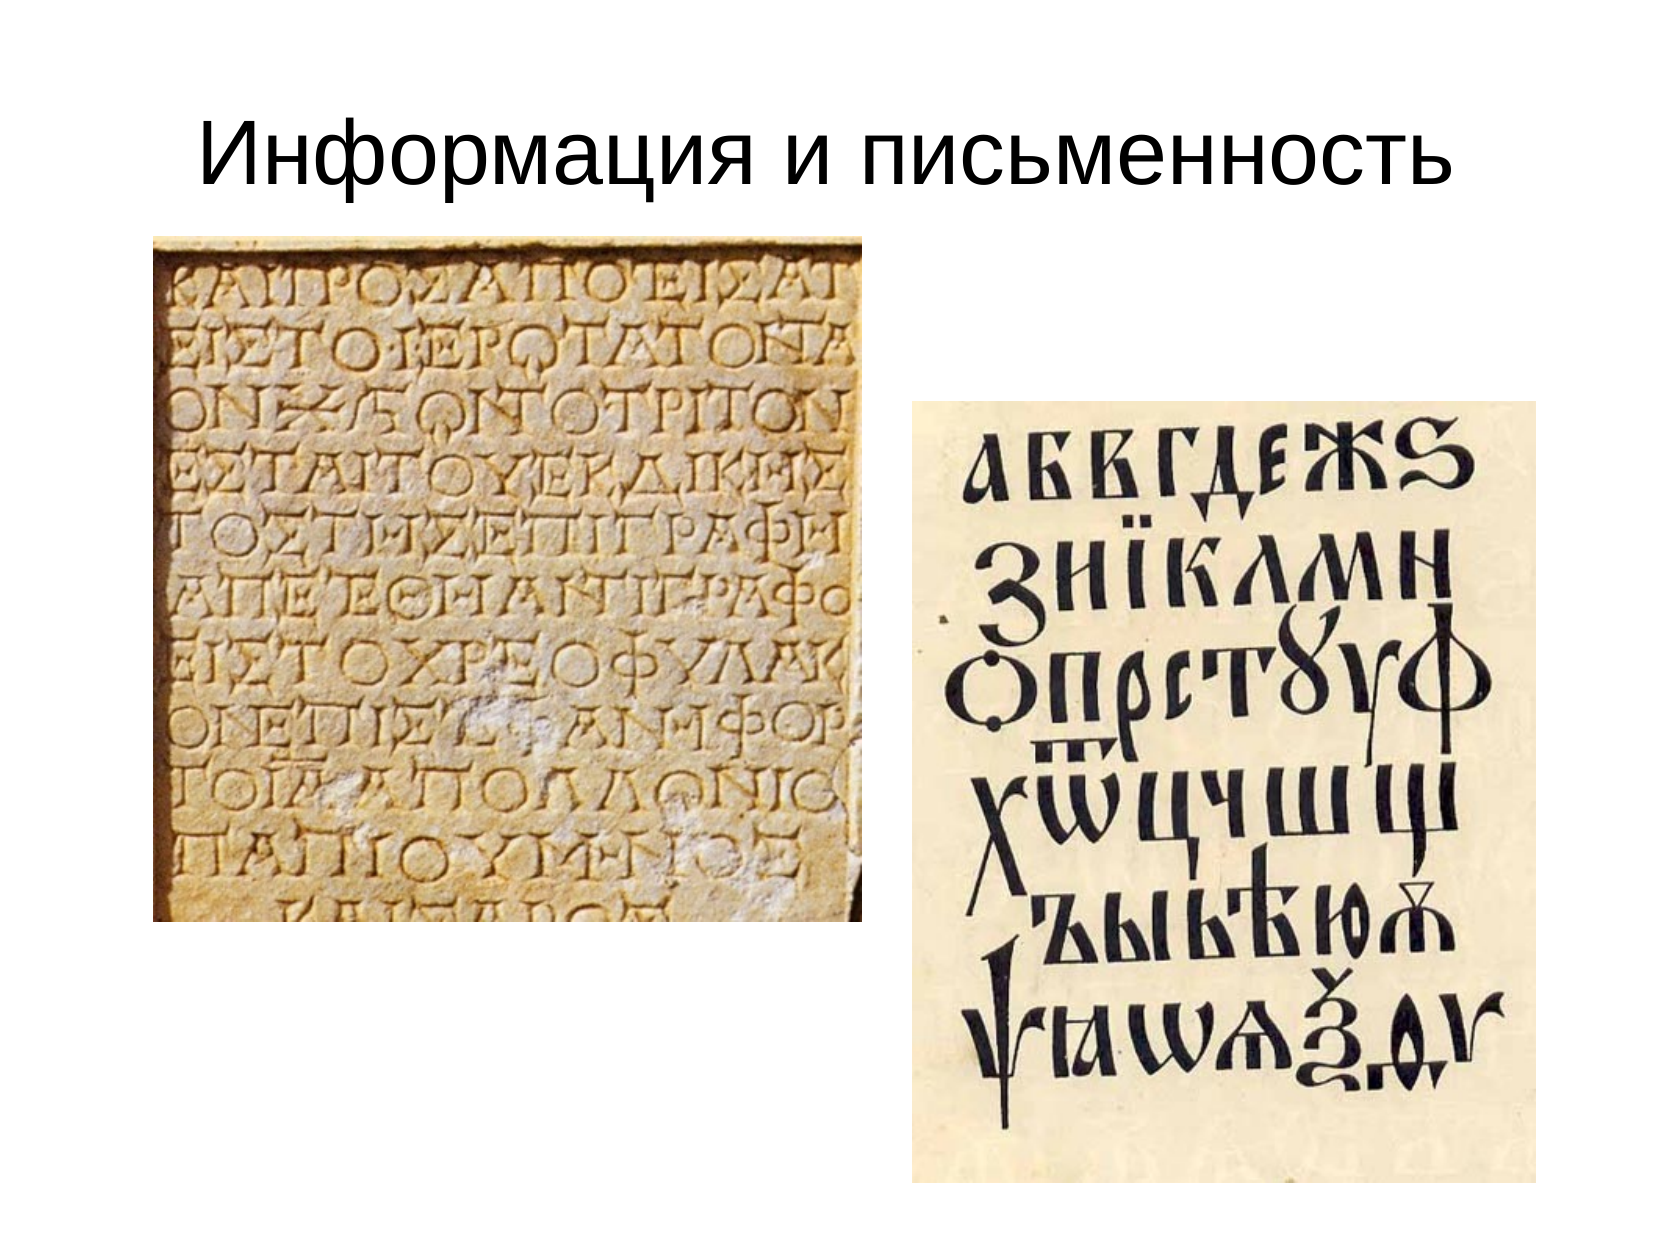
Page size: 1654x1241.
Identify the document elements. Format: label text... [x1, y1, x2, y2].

picture [153, 236, 862, 922]
title Информация и письменность [82, 49, 1571, 257]
picture [912, 401, 1536, 1183]
